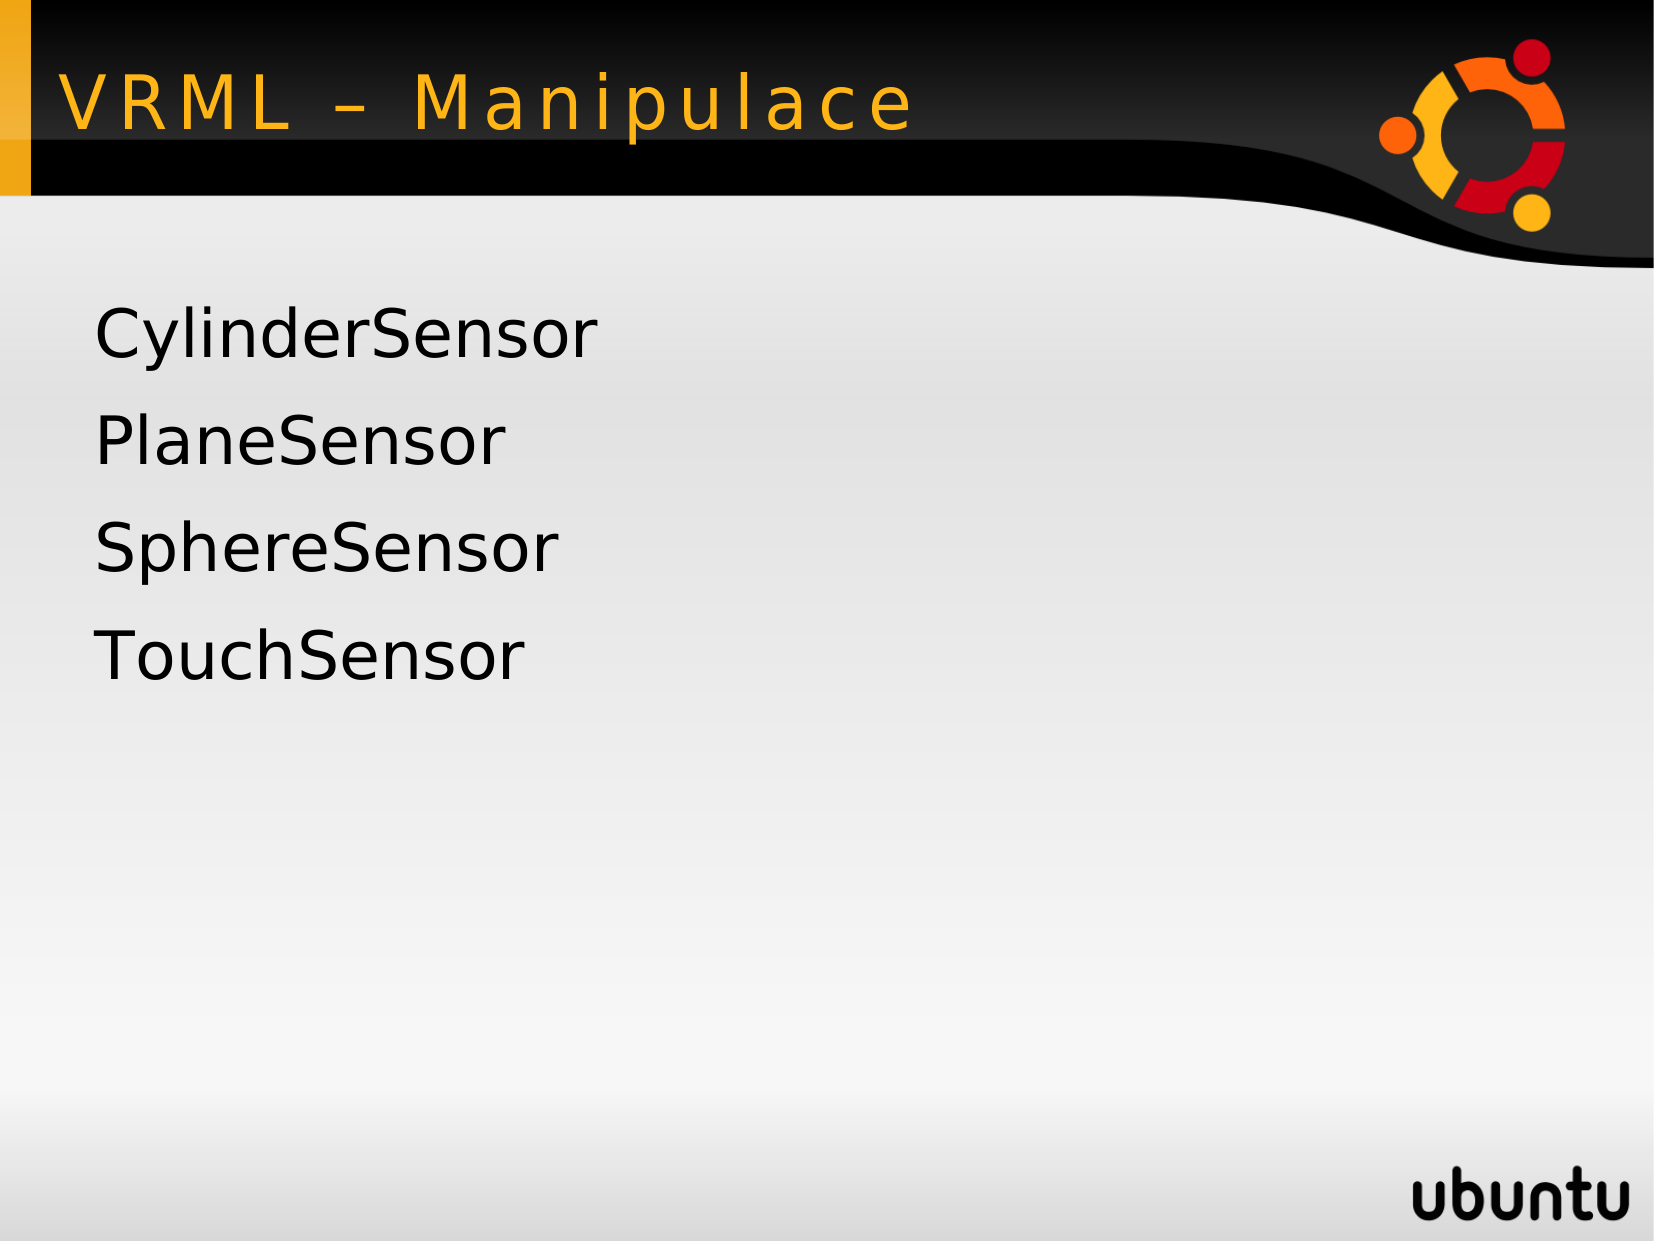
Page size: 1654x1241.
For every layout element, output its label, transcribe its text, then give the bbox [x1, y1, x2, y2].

picture [0, 0, 1654, 1241]
list CylinderSensor PlaneSensor SphereSensor TouchSensor [76, 295, 1565, 1114]
title VRML – Manipulace [59, 29, 1270, 178]
